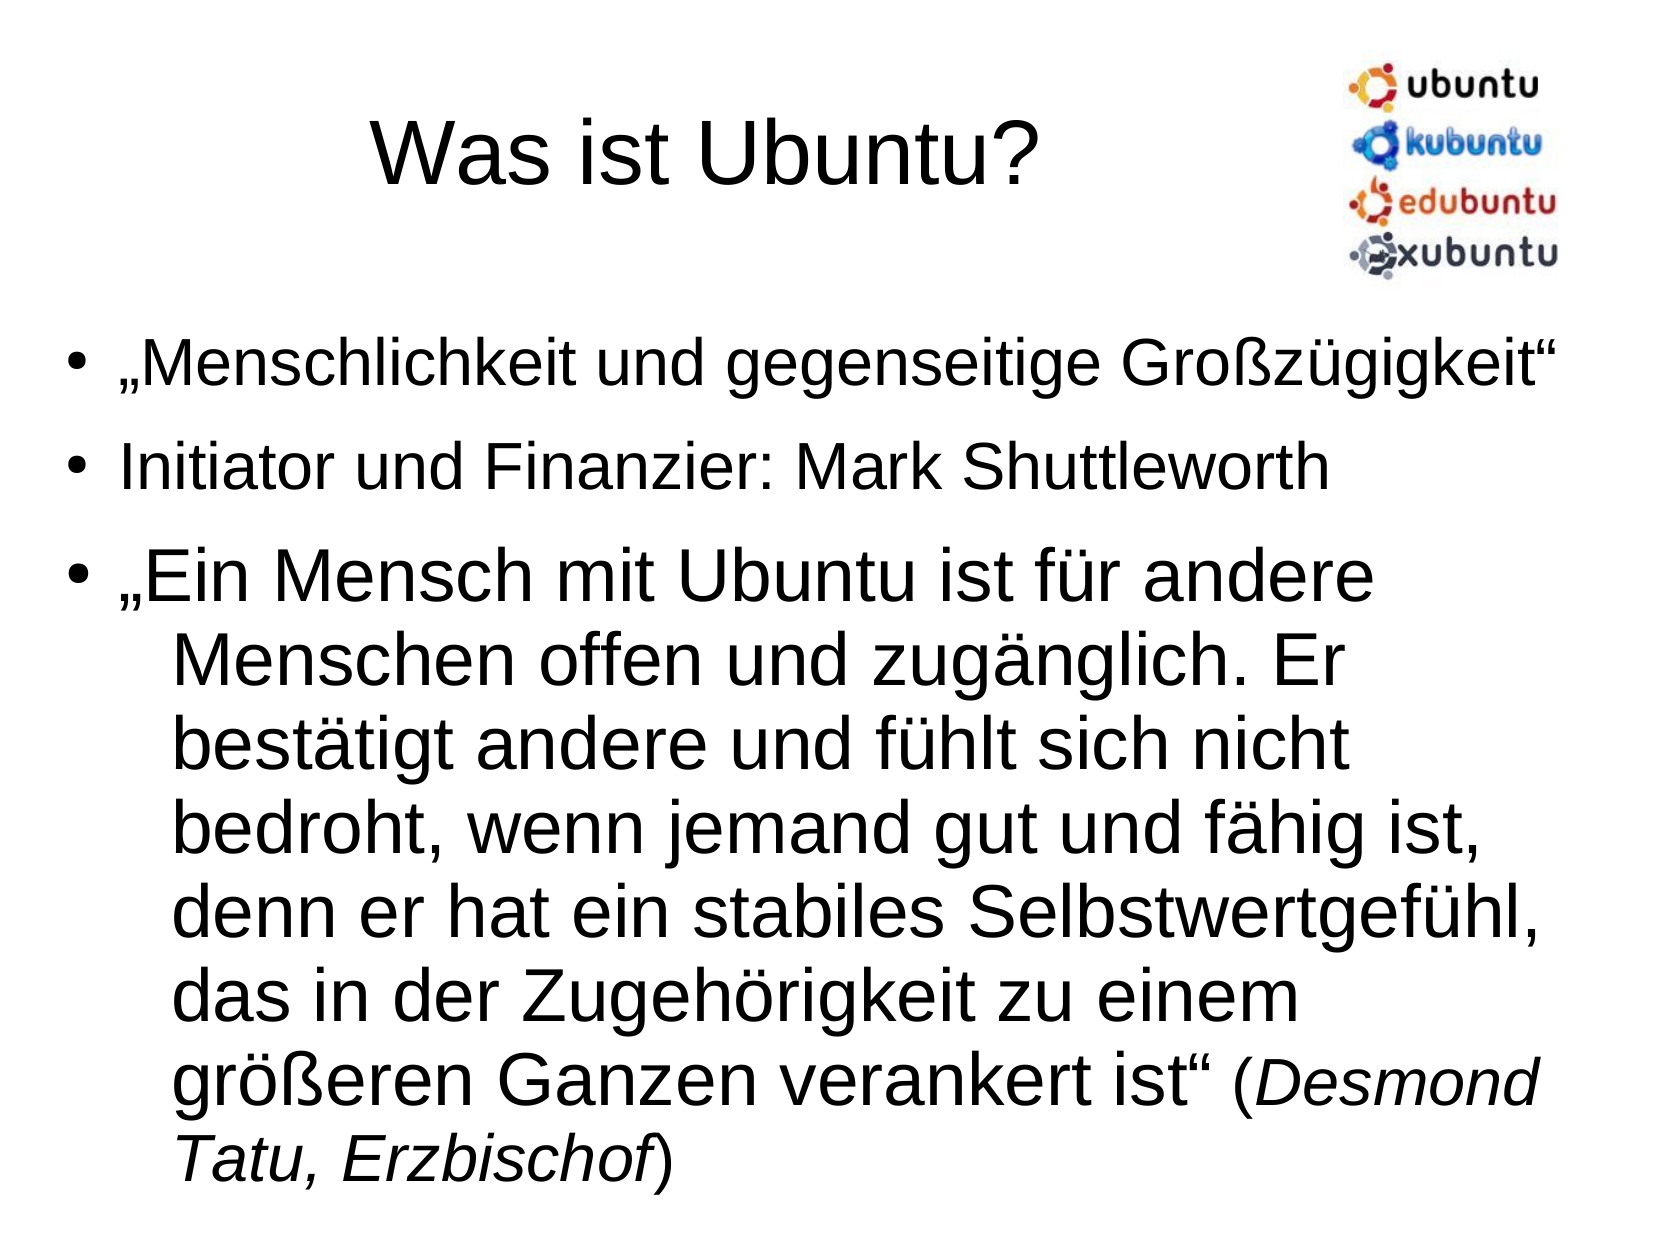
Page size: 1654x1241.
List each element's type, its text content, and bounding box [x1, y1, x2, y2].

picture [1343, 50, 1565, 296]
title Was ist Ubuntu? [82, 49, 1329, 257]
list „Menschlichkeit und gegenseitige Großzügigkeit“ Initiator und Finanzier: Mark Shuttleworth „Ein Mensch mit Ubuntu ist für andere Menschen offen und zugänglich. Er bestätigt andere und fühlt sich nicht bedroht, wenn jemand gut und fähig ist, denn er hat ein stabiles Selbstwertgefühl, das in der Zugehörigkeit zu einem größeren Ganzen verankert ist“ (Desmond Tatu, Erzbischof) [29, 324, 1595, 1182]
